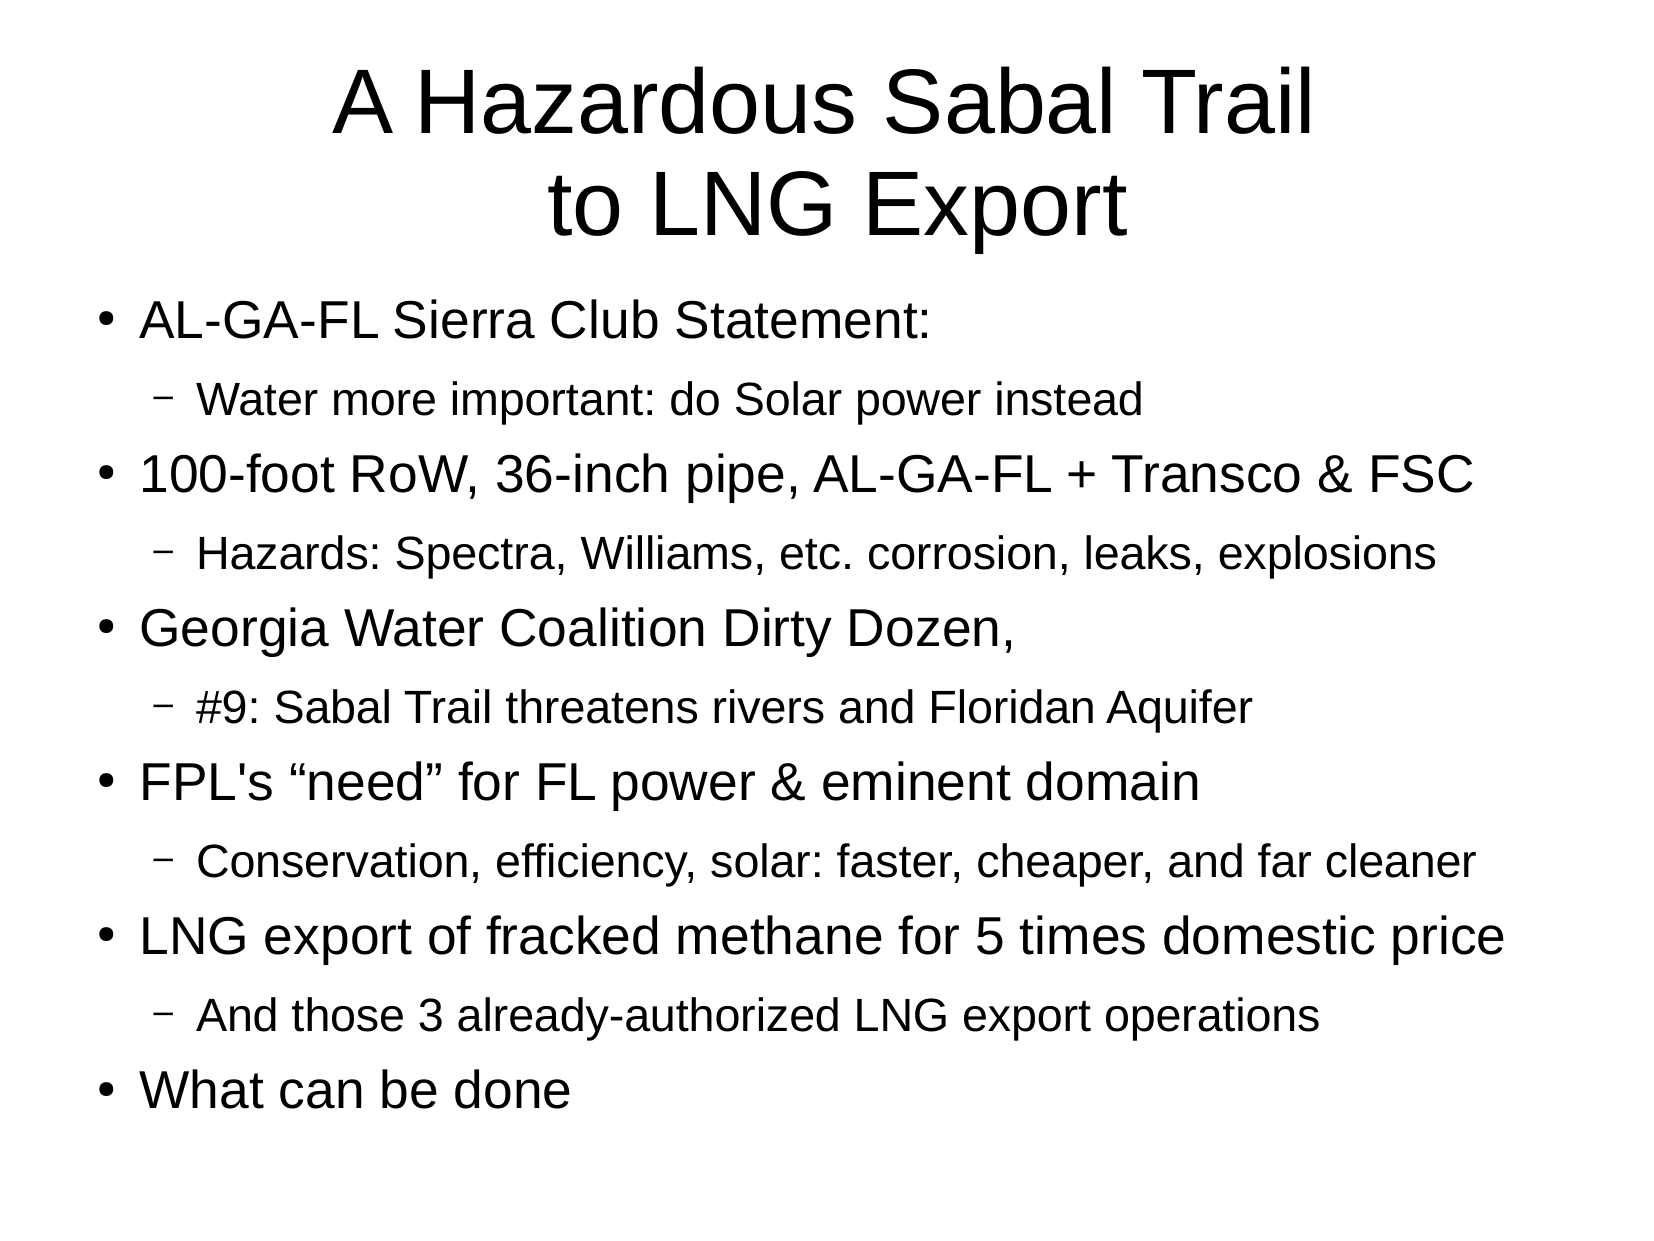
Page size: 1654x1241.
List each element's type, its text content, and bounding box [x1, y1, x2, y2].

list AL-GA-FL Sierra Club Statement: Water more important: do Solar power instead 100-foot RoW, 36-inch pipe, AL-GA-FL + Transco & FSC Hazards: Spectra, Williams, etc. corrosion, leaks, explosions Georgia Water Coalition Dirty Dozen, #9: Sabal Trail threatens rivers and Floridan Aquifer FPL's “need” for FL power & eminent domain Conservation, efficiency, solar: faster, cheaper, and far cleaner LNG export of fracked methane for 5 times domestic price And those 3 already-authorized LNG export operations What can be done [82, 290, 1571, 1141]
title A Hazardous Sabal Trail to LNG Export [45, 49, 1606, 257]
